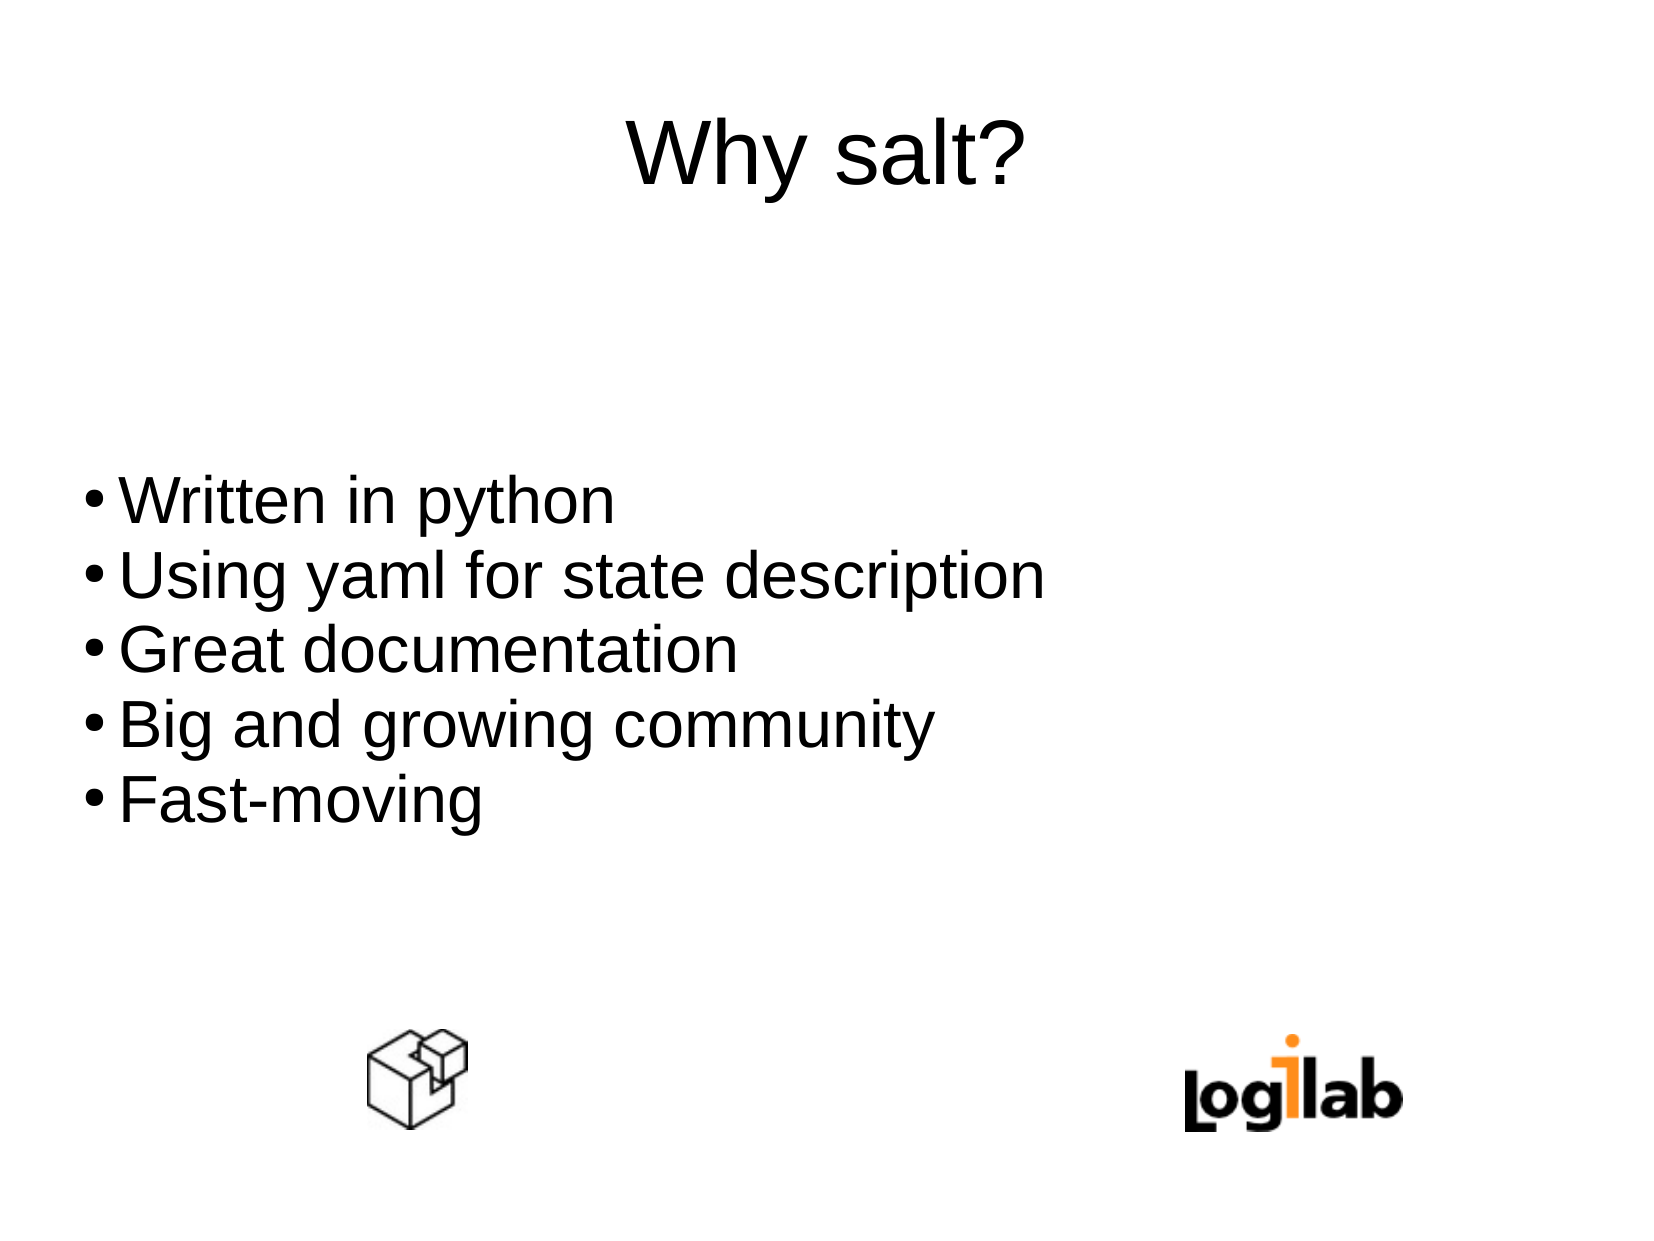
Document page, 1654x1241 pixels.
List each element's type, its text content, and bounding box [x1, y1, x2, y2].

subtitle Written in python Using yaml for state description Great documentation Big and growing community Fast-moving [82, 290, 1571, 1010]
picture [367, 1029, 468, 1130]
picture [1185, 1034, 1403, 1132]
title Why salt? [82, 49, 1571, 257]
